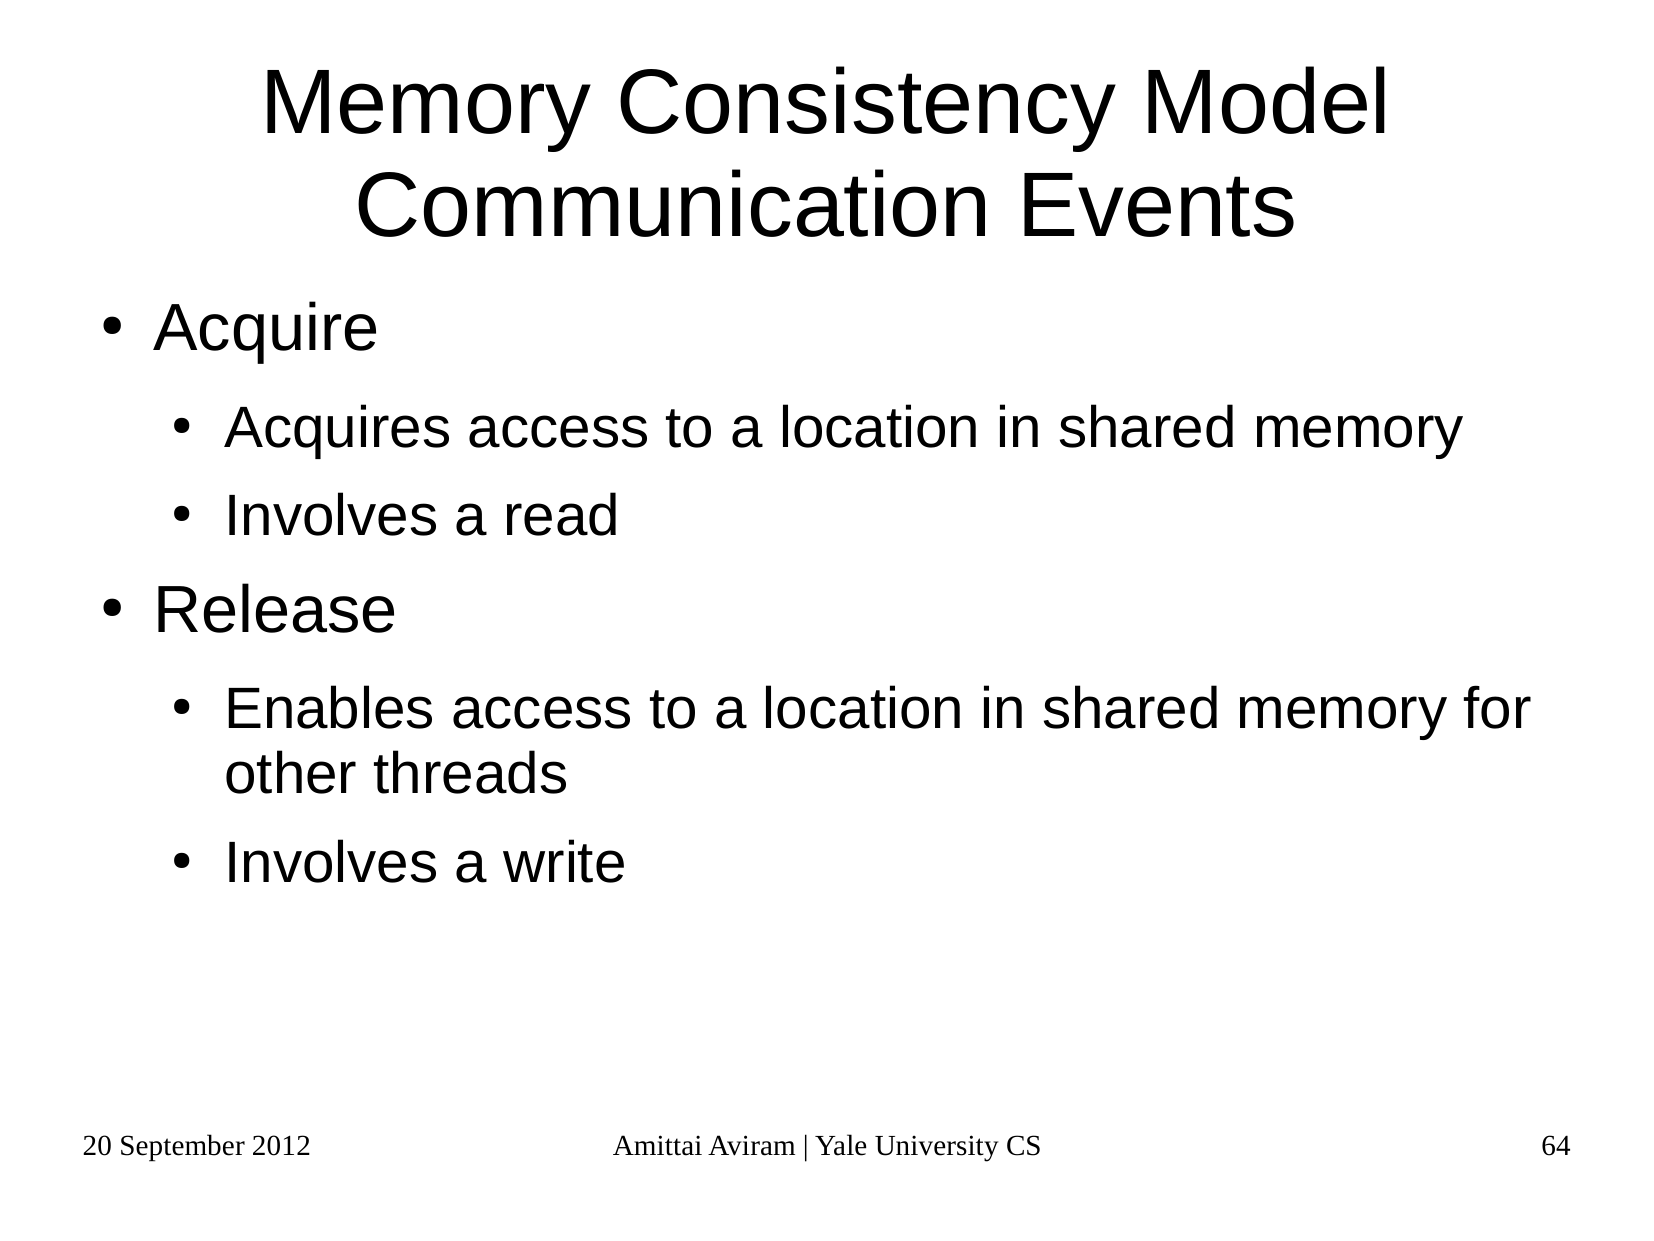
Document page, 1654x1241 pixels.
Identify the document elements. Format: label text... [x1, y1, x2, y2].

title Memory Consistency Model Communication Events [82, 49, 1571, 257]
list Acquire Acquires access to a location in shared memory Involves a read Release Enables access to a location in shared memory for other threads Involves a write [82, 290, 1571, 1094]
